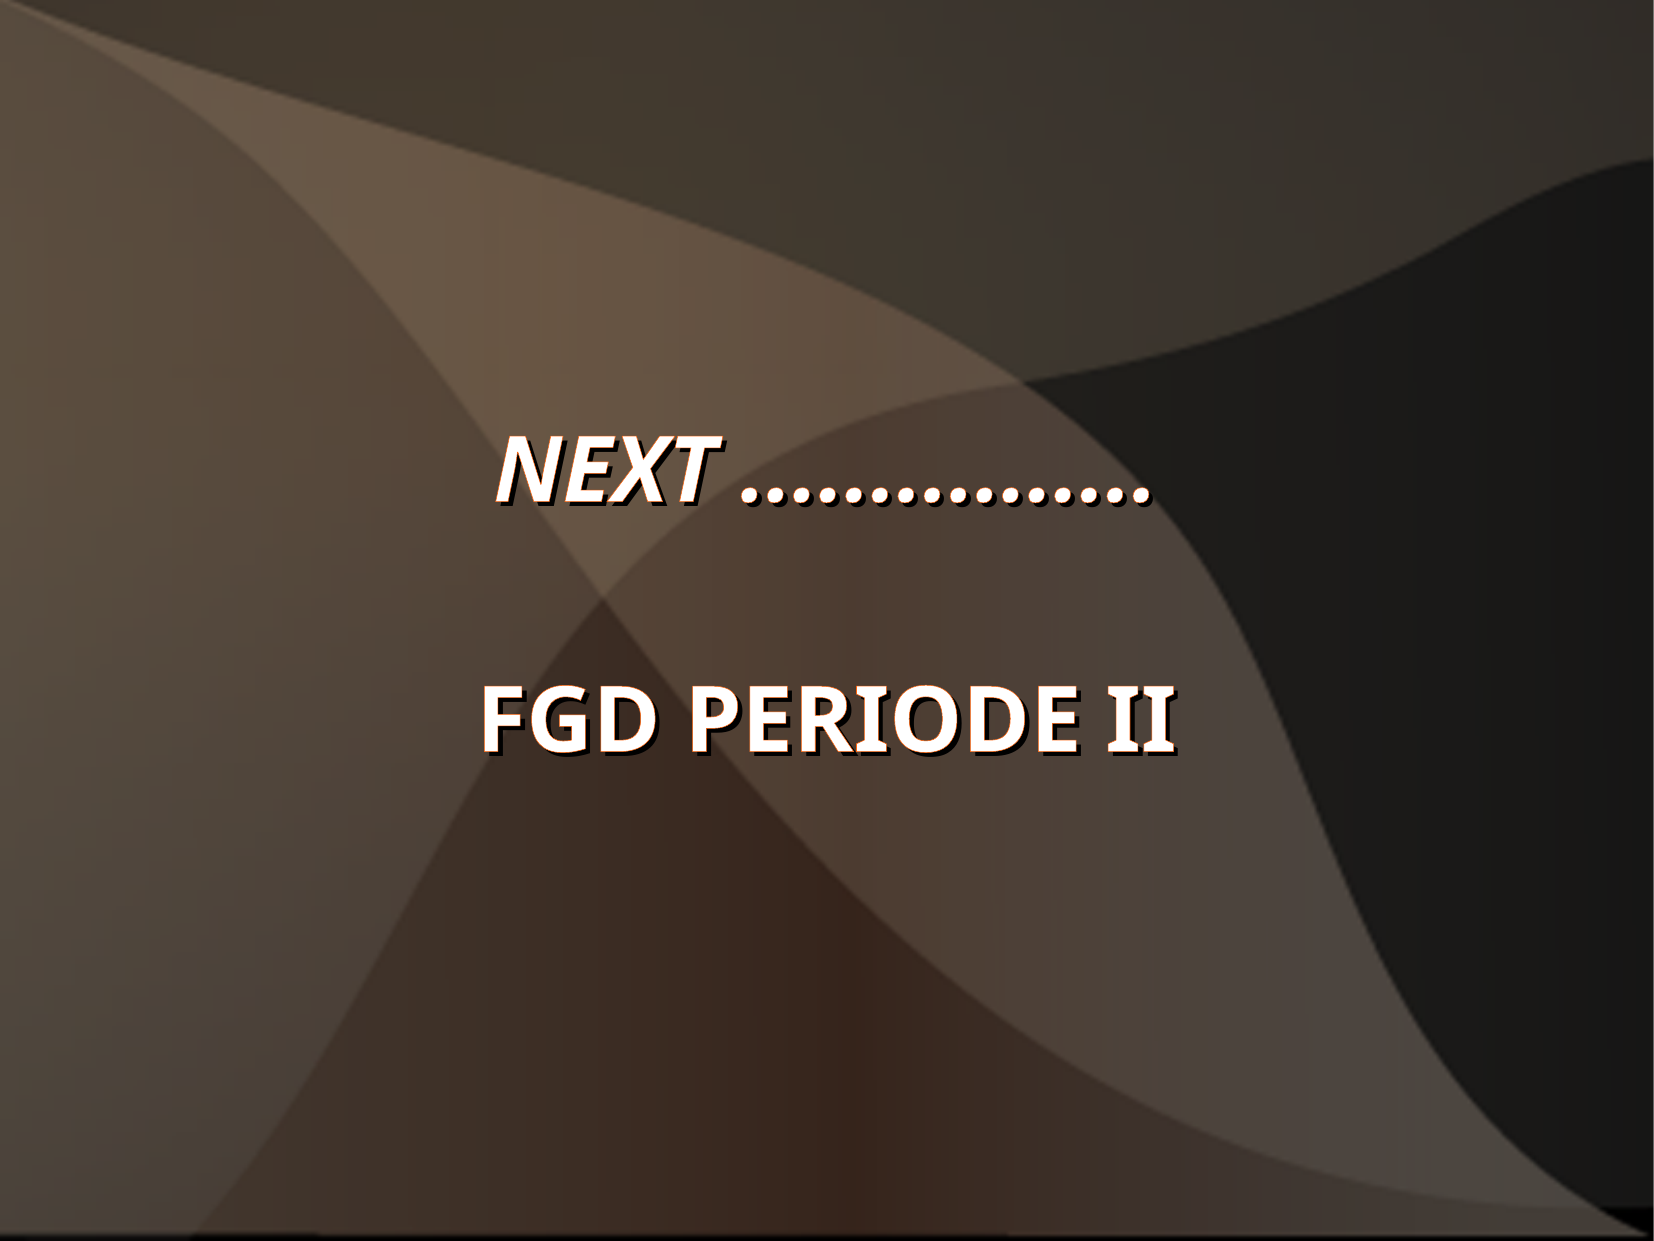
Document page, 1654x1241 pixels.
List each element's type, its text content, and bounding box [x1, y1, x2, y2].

picture [0, 0, 1654, 1241]
title NEXT ................ FGD PERIODE II [82, 437, 1571, 746]
